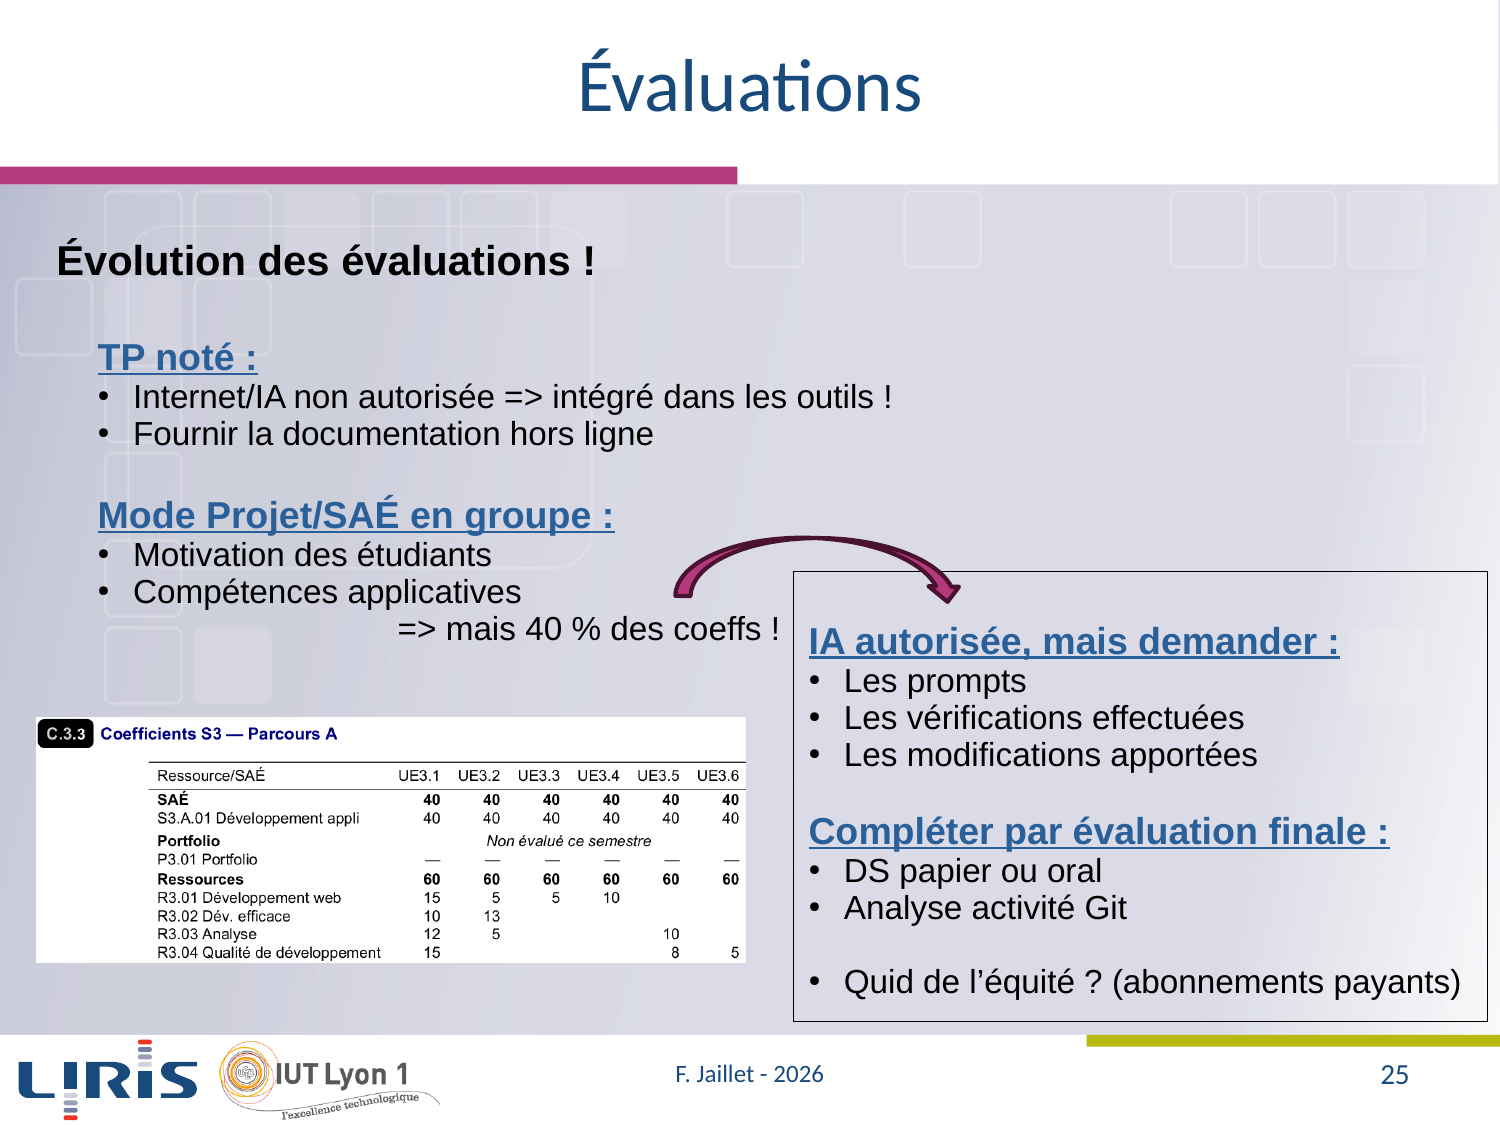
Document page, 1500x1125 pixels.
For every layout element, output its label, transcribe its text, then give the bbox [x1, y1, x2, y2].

title Évaluations [75, 45, 1425, 138]
text_box TP noté : Internet/IA non autorisée => intégré dans les outils ! Fournir la documentation hors ligne Mode Projet/SAÉ en groupe : Motivation des étudiants Compétences applicatives => mais 40 % des coeffs ! [82, 329, 930, 730]
text_box [675, 537, 959, 602]
footer F. Jaillet - 2026 [430, 1042, 1070, 1103]
picture [0, 0, 1500, 1125]
text_box Évolution des évaluations ! [41, 230, 829, 330]
slide_number <numéro> [1230, 1042, 1425, 1103]
text_box IA autorisée, mais demander : Les prompts Les vérifications effectuées Les modifications apportées Compléter par évaluation finale : DS papier ou oral Analyse activité Git Quid de l’équité ? (abonnements payants) [793, 571, 1488, 1022]
